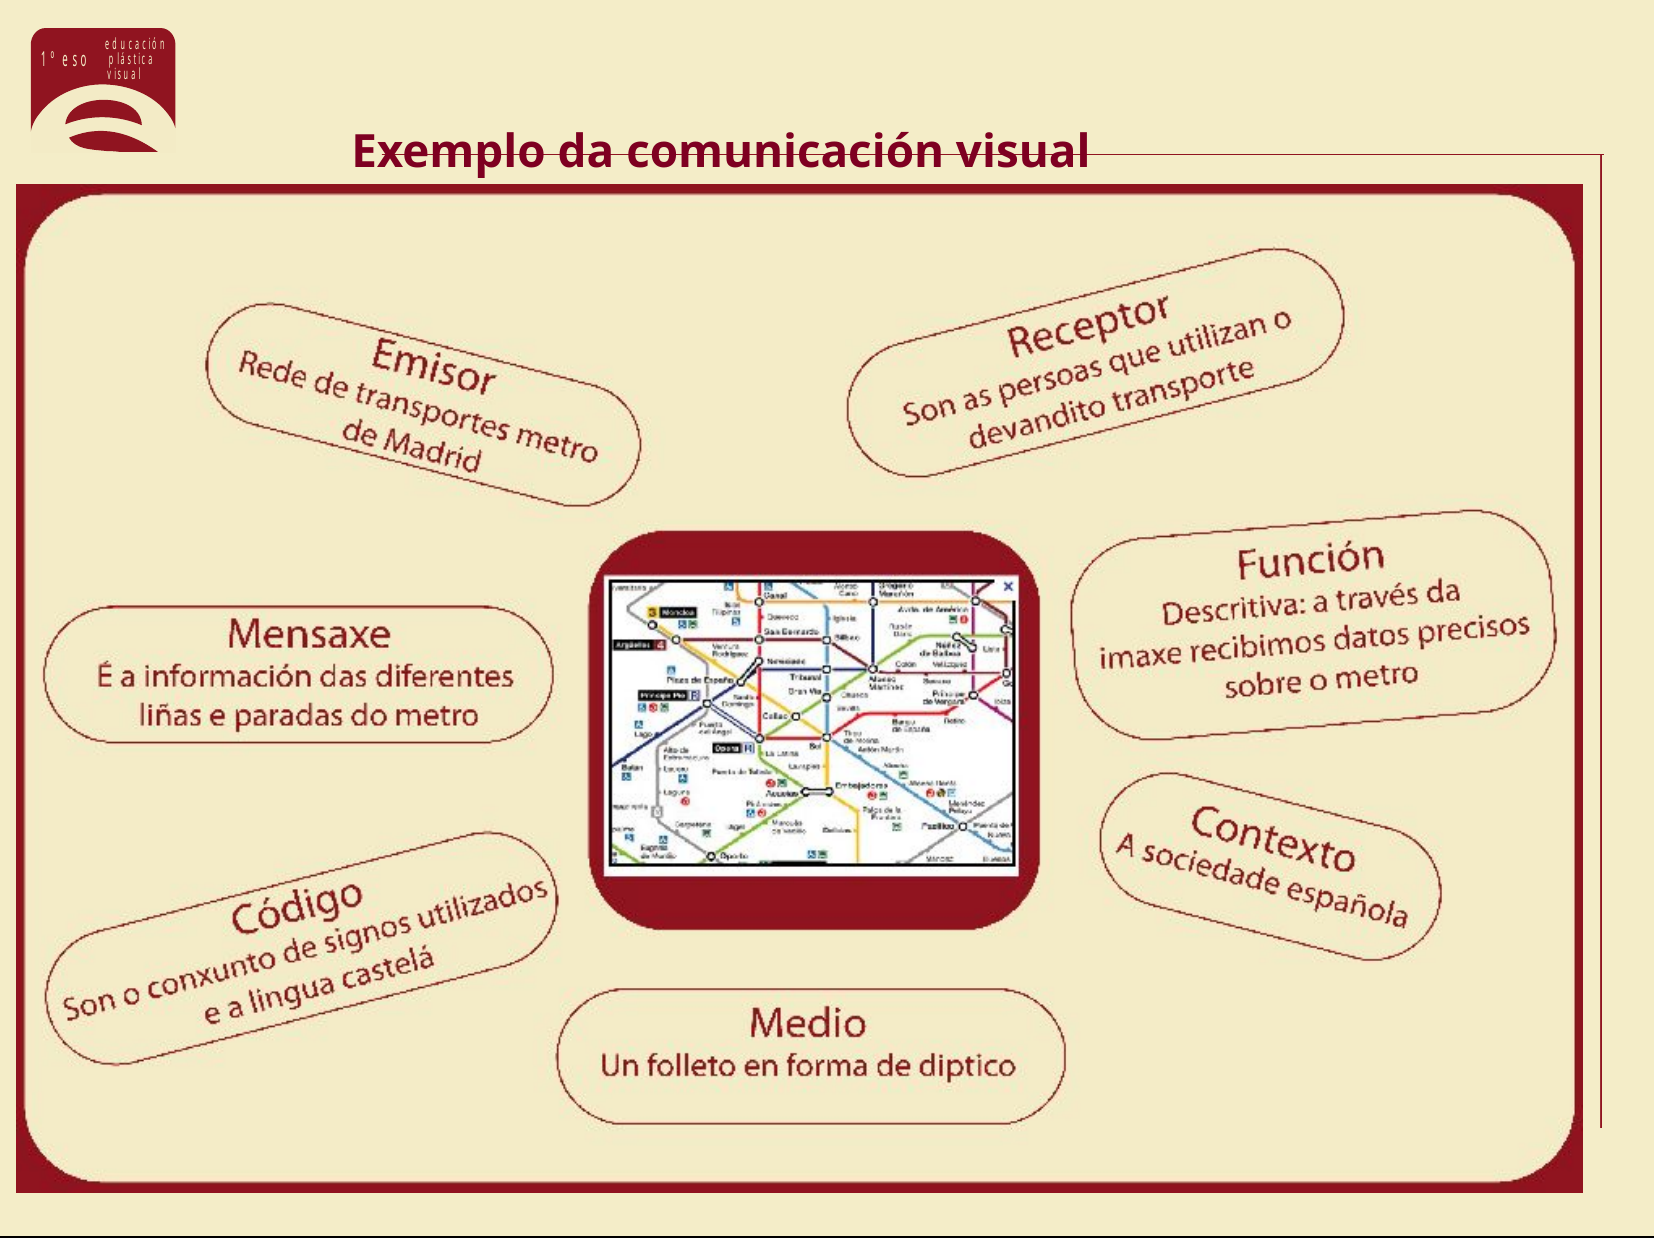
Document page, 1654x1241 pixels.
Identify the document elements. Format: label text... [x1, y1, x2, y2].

picture [0, 0, 1654, 1241]
title Exemplo da comunicación visual [265, 76, 1571, 151]
